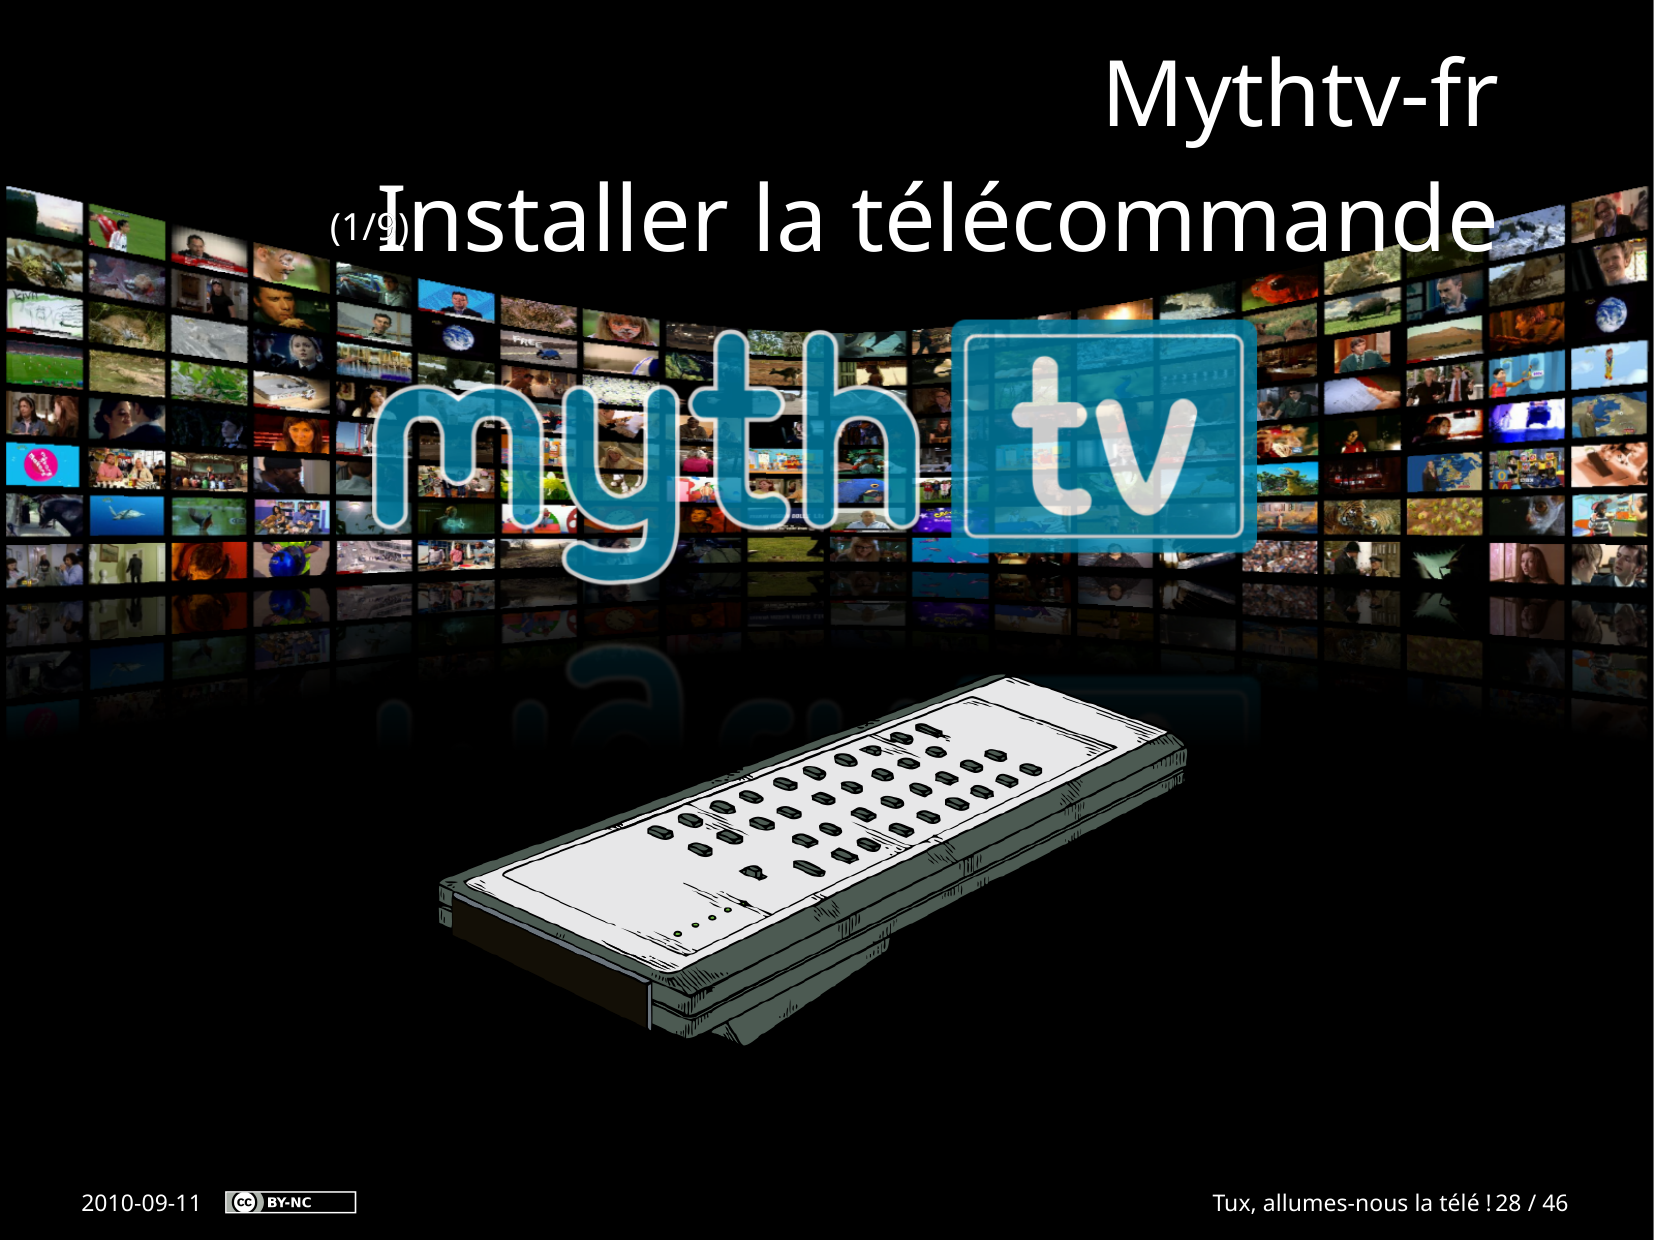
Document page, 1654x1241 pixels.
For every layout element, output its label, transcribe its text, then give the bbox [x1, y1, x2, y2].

picture [0, 0, 1654, 1240]
title Mythtv-fr Installer la télécommande [82, 47, 1501, 259]
text_box (1/9) [315, 193, 466, 252]
